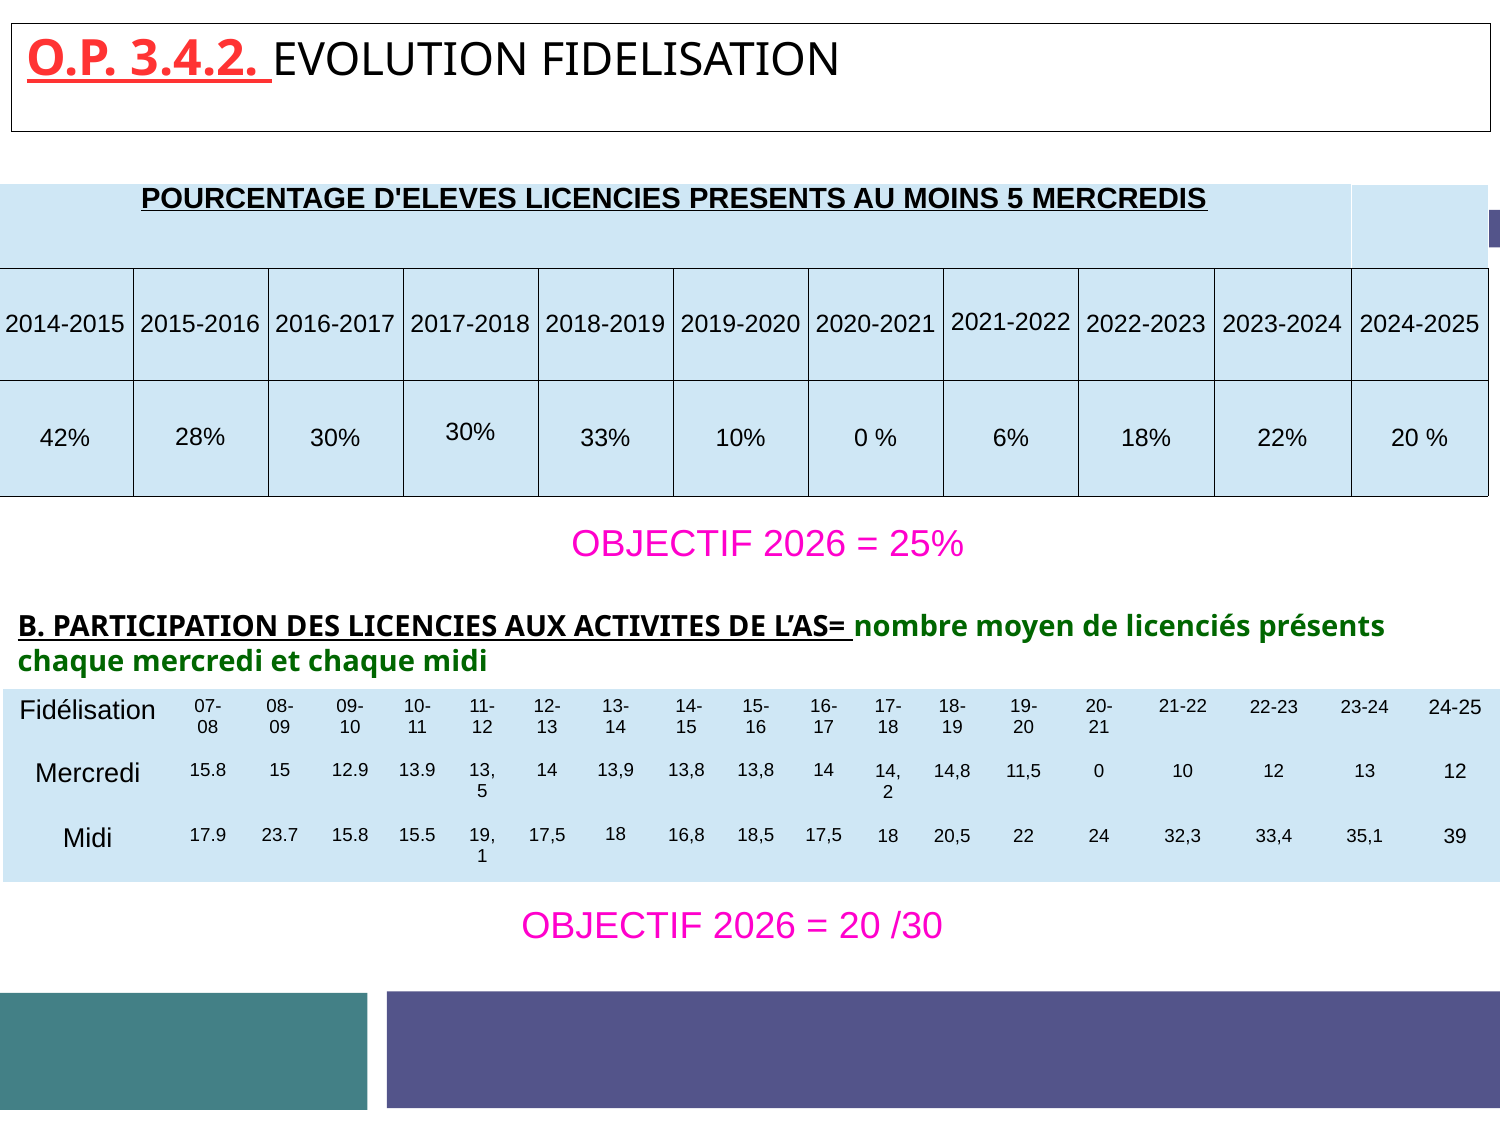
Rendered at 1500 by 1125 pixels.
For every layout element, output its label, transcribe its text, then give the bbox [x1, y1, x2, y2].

table_cell 18% [1079, 381, 1214, 496]
table_header [1352, 185, 1488, 268]
table_cell 13,8 [722, 753, 790, 818]
table_cell 33,4 [1228, 818, 1320, 882]
text_box OBJECTIF 2026 = 20 /30 [212, 897, 1252, 955]
table_cell 2015-2016 [134, 269, 268, 380]
table_cell 22% [1215, 381, 1351, 496]
table_cell 23.7 [244, 818, 316, 882]
table_header 19-20 [986, 689, 1061, 753]
table_cell 17.9 [172, 818, 244, 882]
table_header 07-08 [172, 689, 244, 753]
table_header Fidélisation [3, 689, 172, 753]
table_header 13-14 [581, 689, 651, 753]
table_cell 39 [1410, 818, 1500, 882]
table_cell 13.9 [384, 753, 451, 818]
table_cell 2017-2018 [404, 269, 538, 380]
table_cell 20,5 [918, 818, 986, 882]
table_cell 15.8 [172, 753, 244, 818]
table_header 17-18 [858, 689, 918, 753]
table_cell 2023-2024 [1215, 269, 1351, 380]
title [0, 11, 1500, 175]
table_cell 2022-2023 [1079, 269, 1214, 380]
table_header 10-11 [384, 689, 451, 753]
table_cell 28% [134, 381, 268, 496]
table_header 20-21 [1061, 689, 1137, 753]
table_cell Mercredi [3, 753, 172, 818]
table_cell 0 % [809, 381, 943, 496]
table_cell 15 [244, 753, 316, 818]
table_cell 13,5 [451, 753, 514, 818]
table_header 12-13 [514, 689, 581, 753]
table_header 11-12 [451, 689, 514, 753]
table_cell 18,5 [722, 818, 790, 882]
table_cell Midi [3, 818, 172, 882]
table_cell 24 [1061, 818, 1137, 882]
table_header 14-15 [651, 689, 722, 753]
table_header 22-23 [1228, 689, 1320, 753]
table_cell 0 [1061, 753, 1137, 818]
table_cell 15.8 [316, 818, 384, 882]
table_cell 20 % [1352, 381, 1488, 496]
table_cell 12 [1410, 753, 1500, 818]
table_cell 11,5 [986, 753, 1061, 818]
table_cell 14,2 [858, 753, 918, 818]
table_header 24-25 [1410, 689, 1500, 753]
table_cell 32,3 [1137, 818, 1228, 882]
table_header POURCENTAGE D'ELEVES LICENCIES PRESENTS AU MOINS 5 MERCREDIS [0, 184, 1351, 268]
table_cell 2016-2017 [269, 269, 403, 380]
table_cell 2024-2025 [1352, 269, 1488, 380]
table_cell 12.9 [316, 753, 384, 818]
table_cell 12 [1228, 753, 1320, 818]
table_header 16-17 [790, 689, 858, 753]
table_cell 18 [858, 818, 918, 882]
table_cell 10 [1137, 753, 1228, 818]
table_header 09-10 [316, 689, 384, 753]
table_cell 2019-2020 [674, 269, 808, 380]
table_cell 19,1 [451, 818, 514, 882]
table_header 08-09 [244, 689, 316, 753]
table_cell 15.5 [384, 818, 451, 882]
table_cell 13,9 [581, 753, 651, 818]
table_cell 30% [404, 381, 538, 496]
table_cell 18 [581, 818, 651, 882]
table_cell 22 [986, 818, 1061, 882]
table_header 15-16 [722, 689, 790, 753]
table_cell 6% [944, 381, 1078, 496]
table_header 18-19 [918, 689, 986, 753]
table_cell 10% [674, 381, 808, 496]
table_cell 2018-2019 [539, 269, 673, 380]
table_cell 16,8 [651, 818, 722, 882]
table_cell 30% [269, 381, 403, 496]
table_cell 2014-2015 [0, 269, 133, 380]
text_box OBJECTIF 2026 = 25% [248, 514, 1288, 555]
table_cell 17,5 [790, 818, 858, 882]
table_cell 2021-2022 [944, 269, 1078, 380]
title O.P. 3.4.2. EVOLUTION FIDELISATION [11, 23, 1491, 132]
table_cell 14,8 [918, 753, 986, 818]
table_cell 13 [1320, 753, 1410, 818]
table_cell 14 [514, 753, 581, 818]
table_header 23-24 [1320, 689, 1410, 753]
table_cell 13,8 [651, 753, 722, 818]
table_cell 42% [0, 381, 133, 496]
table_cell 17,5 [514, 818, 581, 882]
table_cell 14 [790, 753, 858, 818]
table_cell 35,1 [1320, 818, 1410, 882]
table_cell 33% [539, 381, 673, 496]
table_header 21-22 [1137, 689, 1228, 753]
text_box B. PARTICIPATION DES LICENCIES AUX ACTIVITES DE L’AS= nombre moyen de licenciés présents chaque mercredi et chaque midi [3, 555, 1480, 689]
table_cell 2020-2021 [809, 269, 943, 380]
